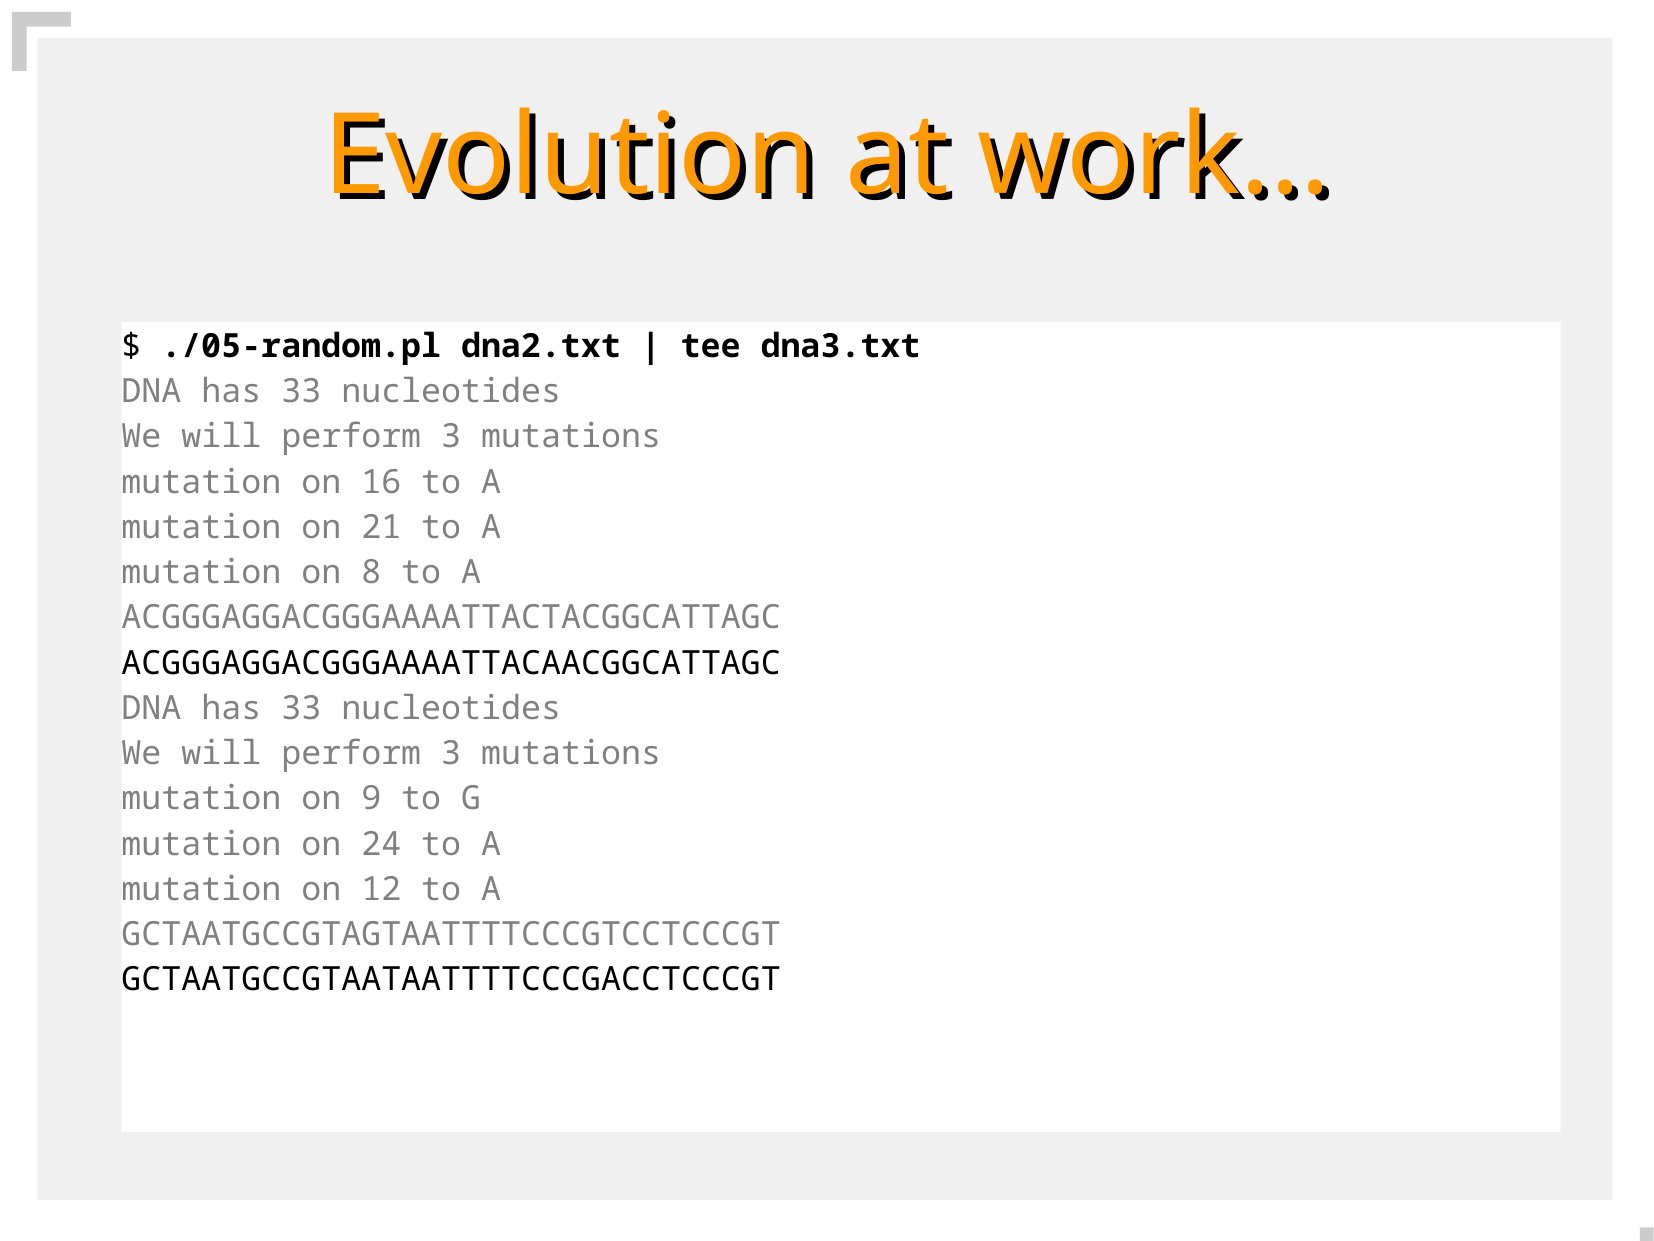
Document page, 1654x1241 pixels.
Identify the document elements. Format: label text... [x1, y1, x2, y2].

title Evolution at work... [121, 46, 1534, 254]
list $ ./05-random.pl dna2.txt | tee dna3.txt DNA has 33 nucleotides We will perform 3 mutations mutation on 16 to A mutation on 21 to A mutation on 8 to A ACGGGAGGACGGGAAAATTACTACGGCATTAGC ACGGGAGGACGGGAAAATTACAACGGCATTAGC DNA has 33 nucleotides We will perform 3 mutations mutation on 9 to G mutation on 24 to A mutation on 12 to A GCTAATGCCGTAGTAATTTTCCCGTCCTCCCGT GCTAATGCCGTAATAATTTTCCCGACCTCCCGT [121, 322, 1561, 1132]
